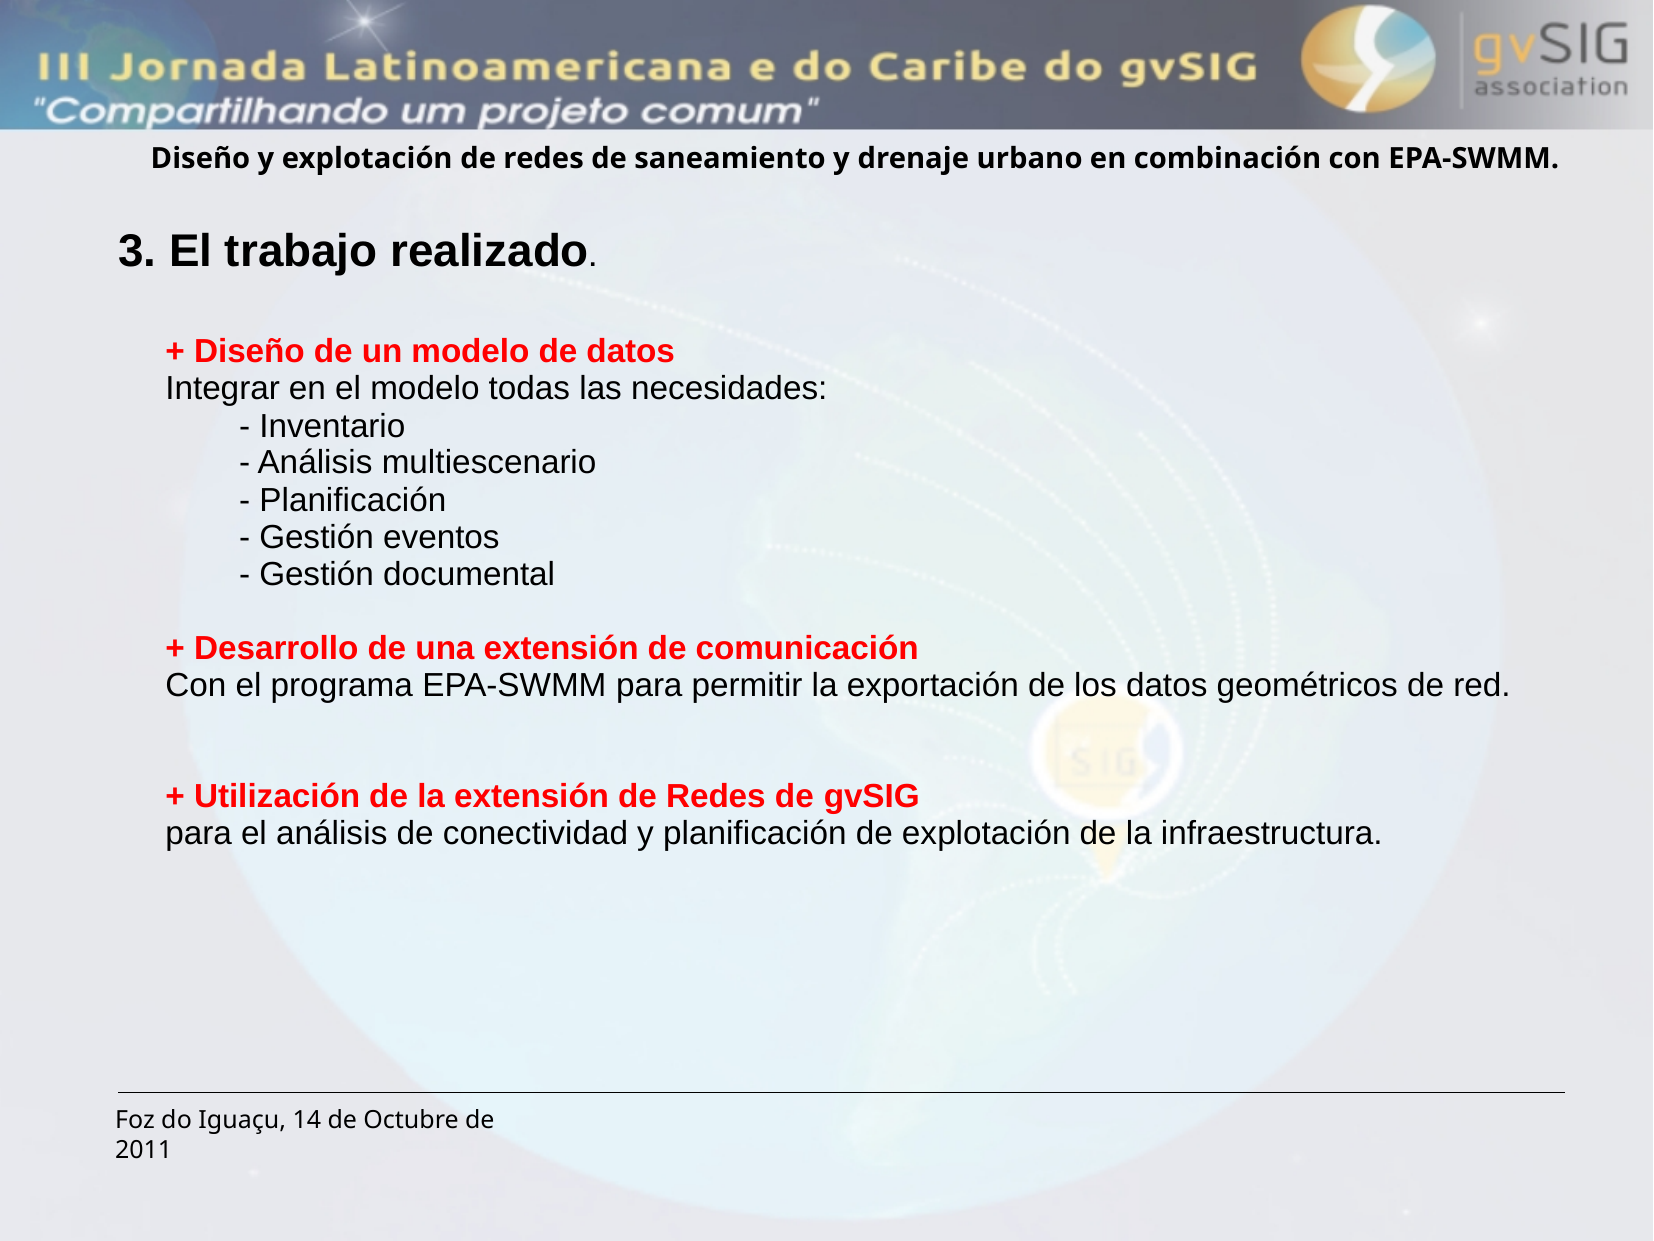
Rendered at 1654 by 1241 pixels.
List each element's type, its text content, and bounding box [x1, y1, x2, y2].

title Diseño y explotación de redes de saneamiento y drenaje urbano en combinación con EPA-SWMM. [76, 131, 1583, 182]
text_box + Diseño de un modelo de datos Integrar en el modelo todas las necesidades: - Inventario - Análisis multiescenario - Planificación - Gestión eventos - Gestión documental + Desarrollo de una extensión de comunicación Con el programa EPA-SWMM para permitir la exportación de los datos geométricos de red. + Utilización de la extensión de Redes de gvSIG para el análisis de conectividad y planificación de explotación de la infraestructura. [165, 292, 1554, 967]
picture [0, 0, 1653, 1241]
text_box 3. El trabajo realizado. [118, 224, 798, 277]
title Foz do Iguaçu, 14 de Octubre de 2011 [100, 1095, 562, 1142]
